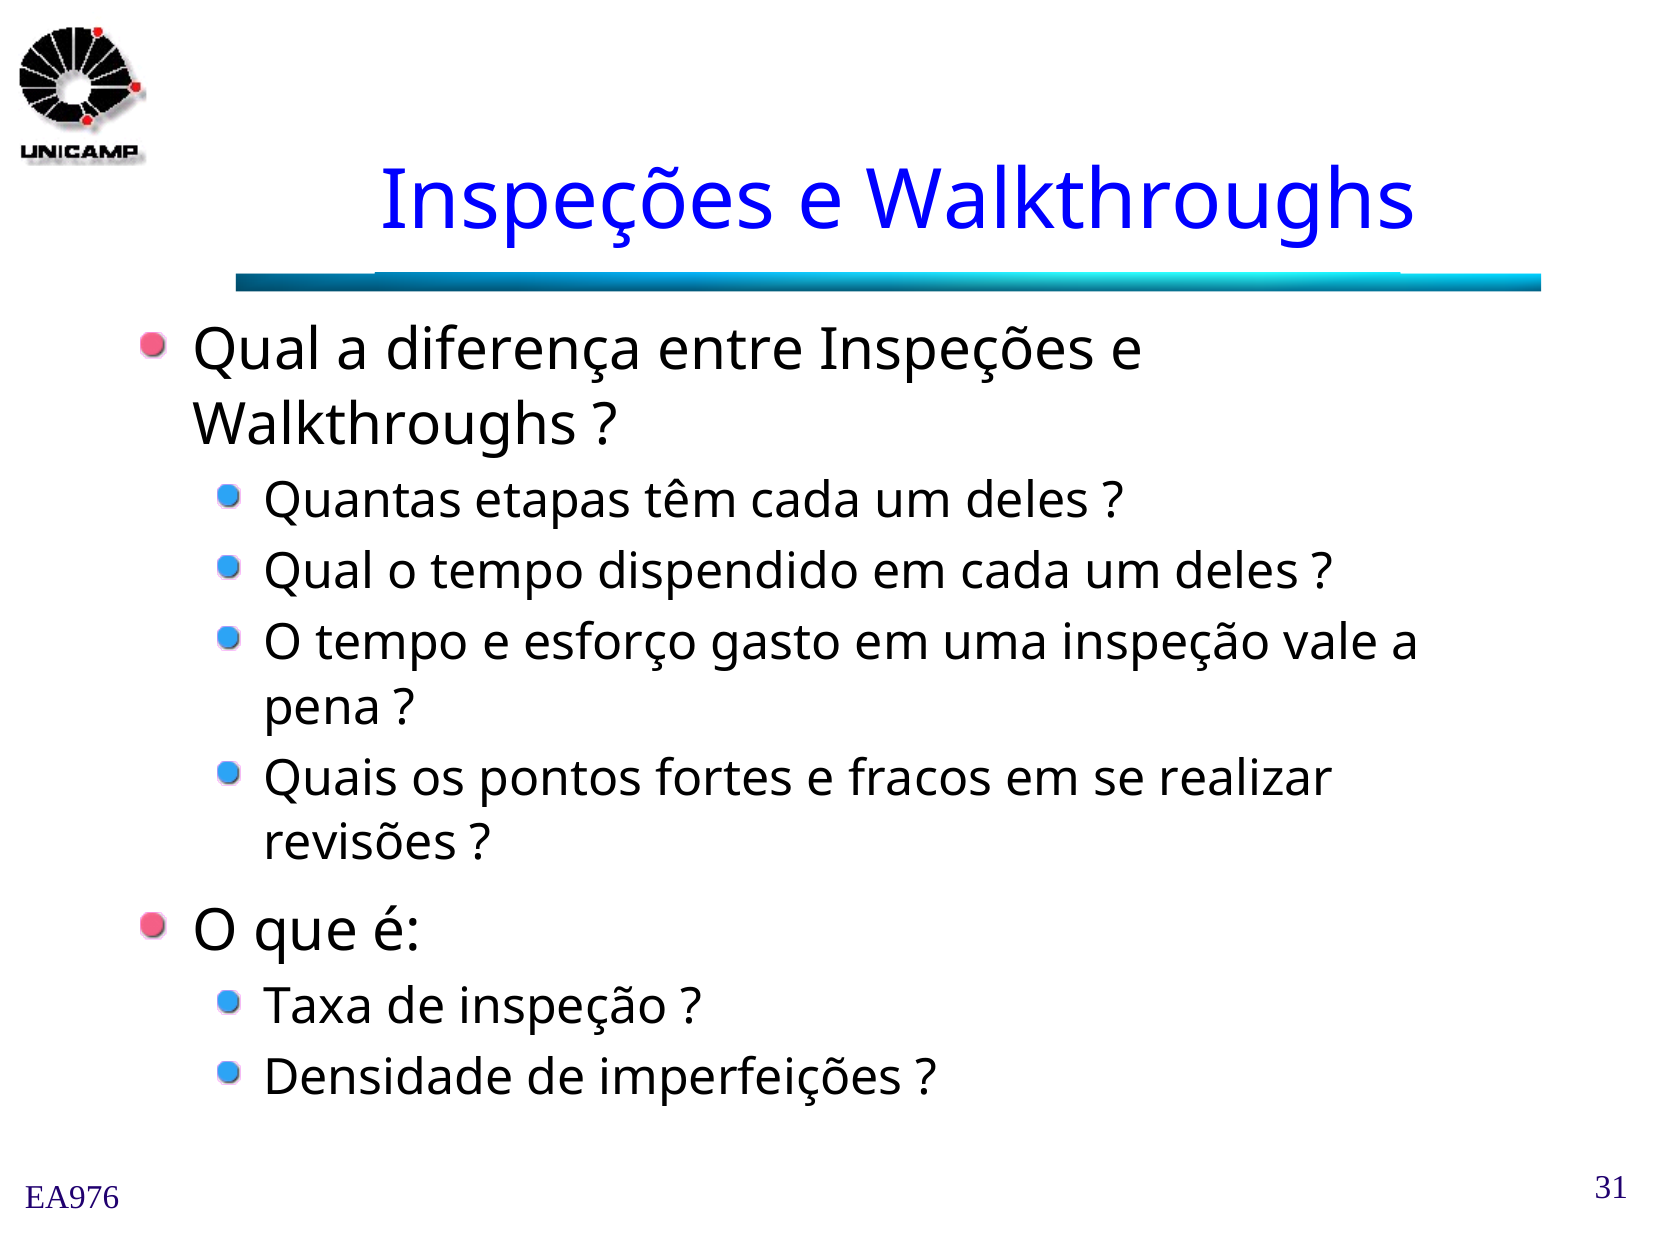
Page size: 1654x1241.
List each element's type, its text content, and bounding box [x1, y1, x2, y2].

title Inspeções e Walkthroughs [264, 57, 1534, 250]
picture [125, 272, 1654, 295]
list Qual a diferença entre Inspeções e Walkthroughs ? Quantas etapas têm cada um deles ? Qual o tempo dispendido em cada um deles ? O tempo e esforço gasto em uma inspeção vale a pena ? Quais os pontos fortes e fracos em se realizar revisões ? O que é: Taxa de inspeção ? Densidade de imperfeições ? [121, 309, 1534, 1167]
